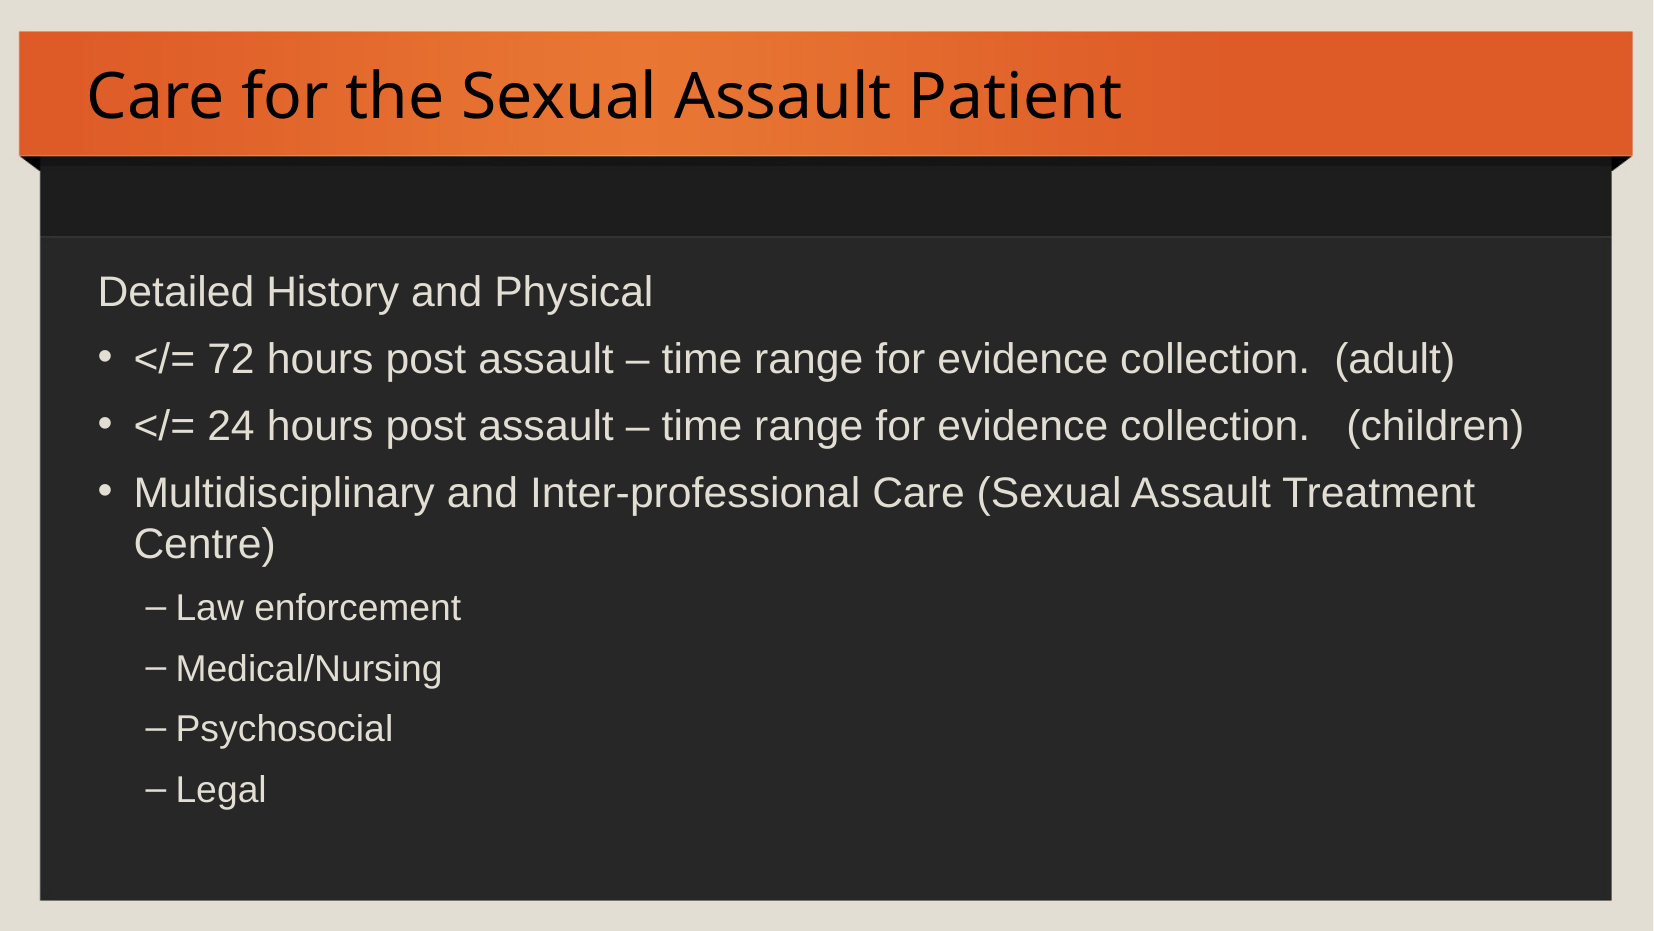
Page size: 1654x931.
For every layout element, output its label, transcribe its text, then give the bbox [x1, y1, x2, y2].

list Detailed History and Physical </= 72 hours post assault – time range for evidence collection. (adult) </= 24 hours post assault – time range for evidence collection. (children) Multidisciplinary and Inter-professional Care (Sexual Assault Treatment Centre) Law enforcement Medical/Nursing Psychosocial Legal [82, 255, 1571, 831]
picture [0, 0, 1654, 931]
title Care for the Sexual Assault Patient [71, 46, 1597, 140]
